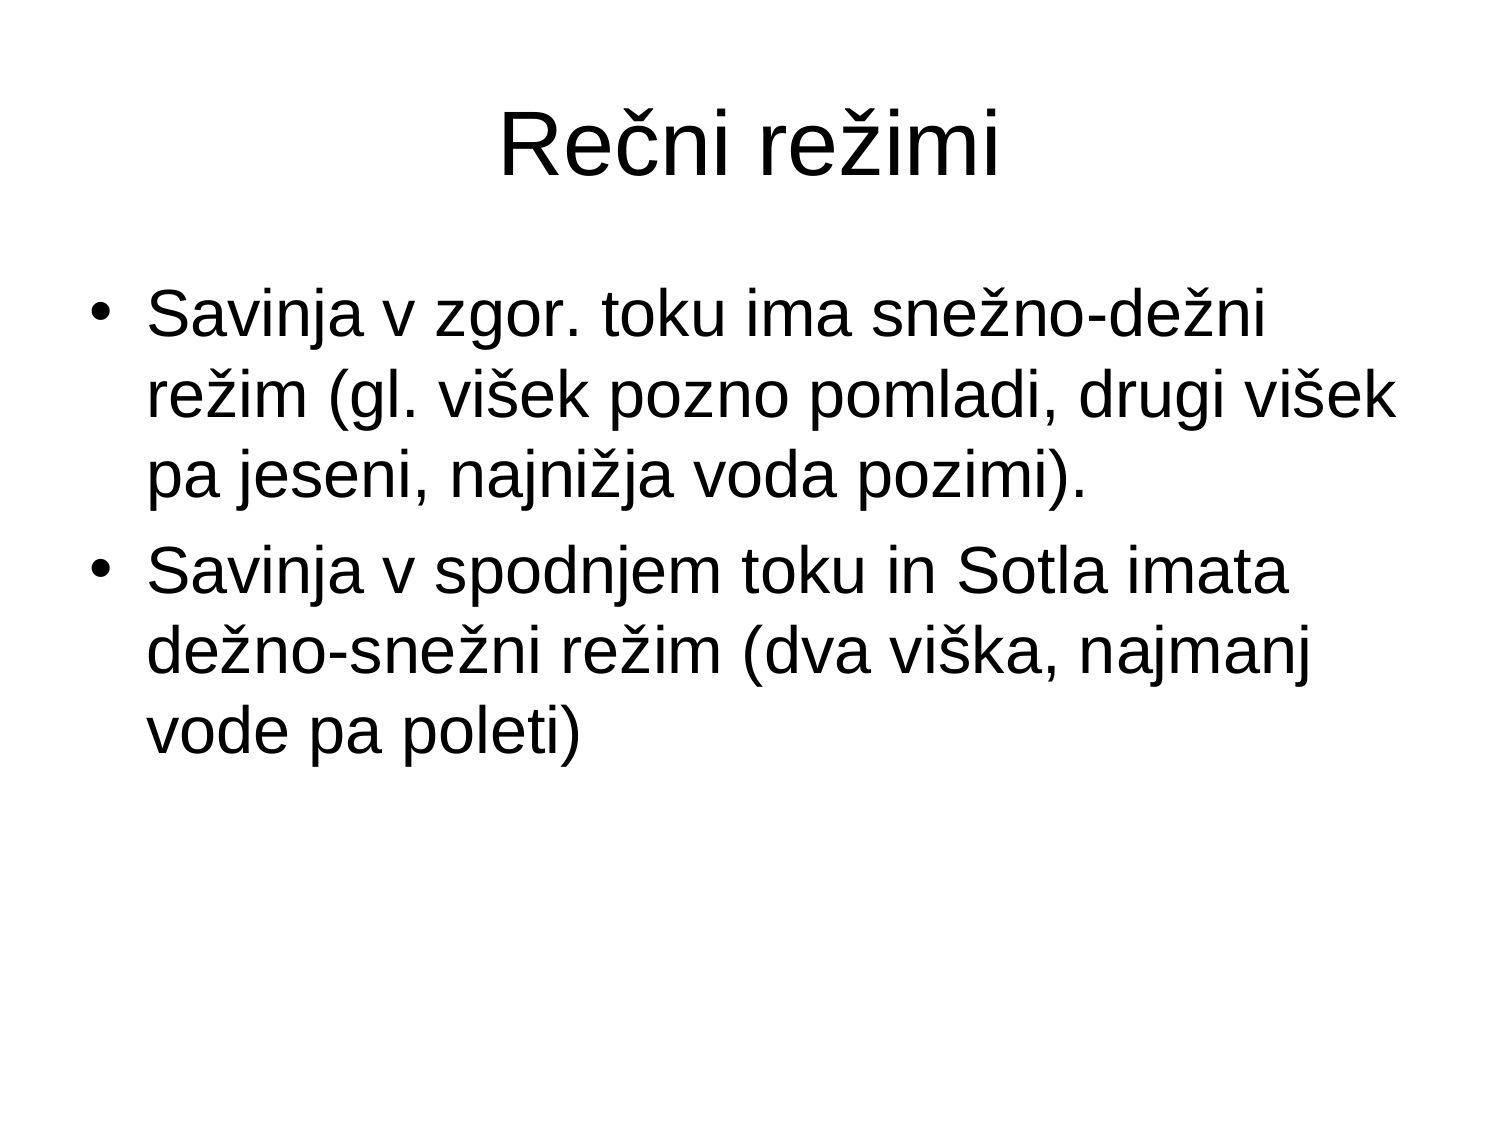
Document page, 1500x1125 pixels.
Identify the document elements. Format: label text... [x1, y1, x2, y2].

list Savinja v zgor. toku ima snežno-dežni režim (gl. višek pozno pomladi, drugi višek pa jeseni, najnižja voda pozimi). Savinja v spodnjem toku in Sotla imata dežno-snežni režim (dva viška, najmanj vode pa poleti) [75, 262, 1426, 1006]
title Rečni režimi [75, 45, 1426, 233]
